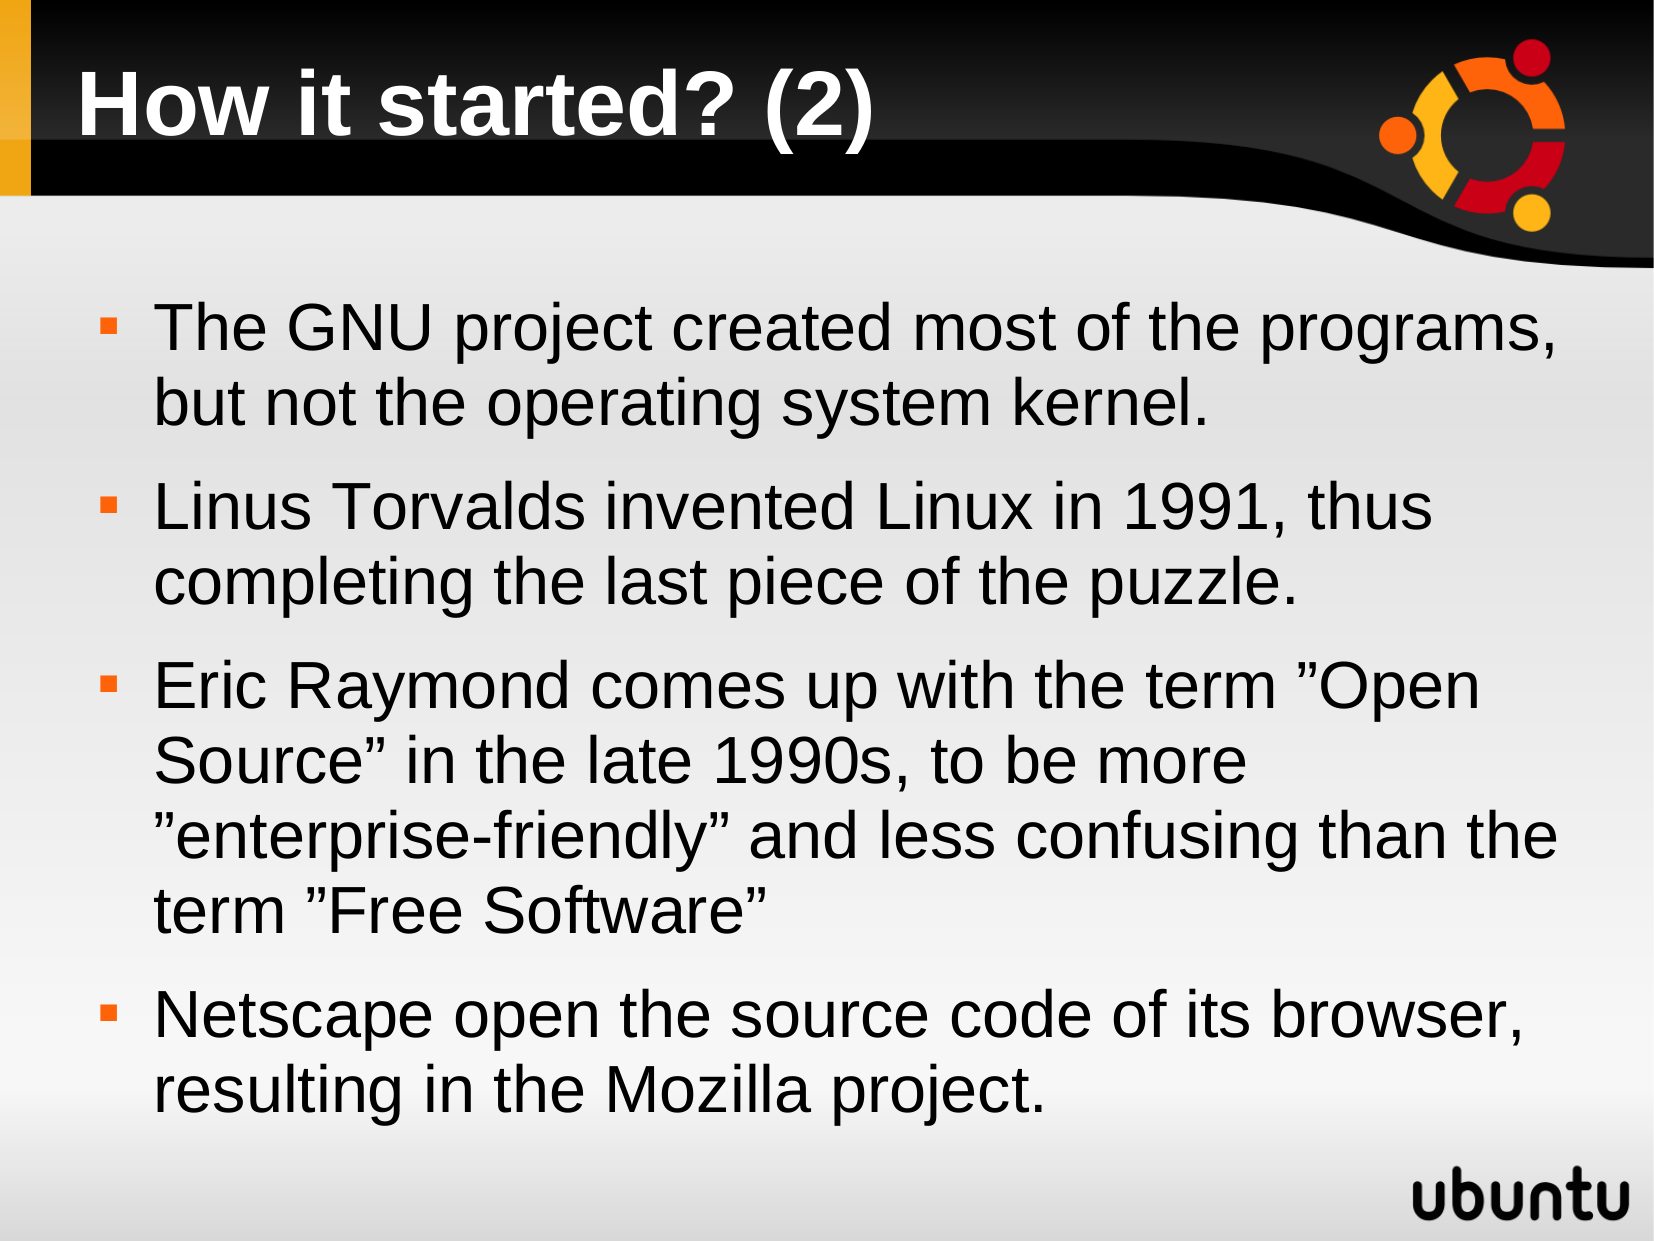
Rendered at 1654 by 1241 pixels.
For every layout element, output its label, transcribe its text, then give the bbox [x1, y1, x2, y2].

title How it started? (2) [76, 7, 1565, 200]
list The GNU project created most of the programs, but not the operating system kernel. Linus Torvalds invented Linux in 1991, thus completing the last piece of the puzzle. Eric Raymond comes up with the term ”Open Source” in the late 1990s, to be more ”enterprise-friendly” and less confusing than the term ”Free Software” Netscape open the source code of its browser, resulting in the Mozilla project. [82, 290, 1571, 1127]
picture [0, 0, 1654, 1241]
